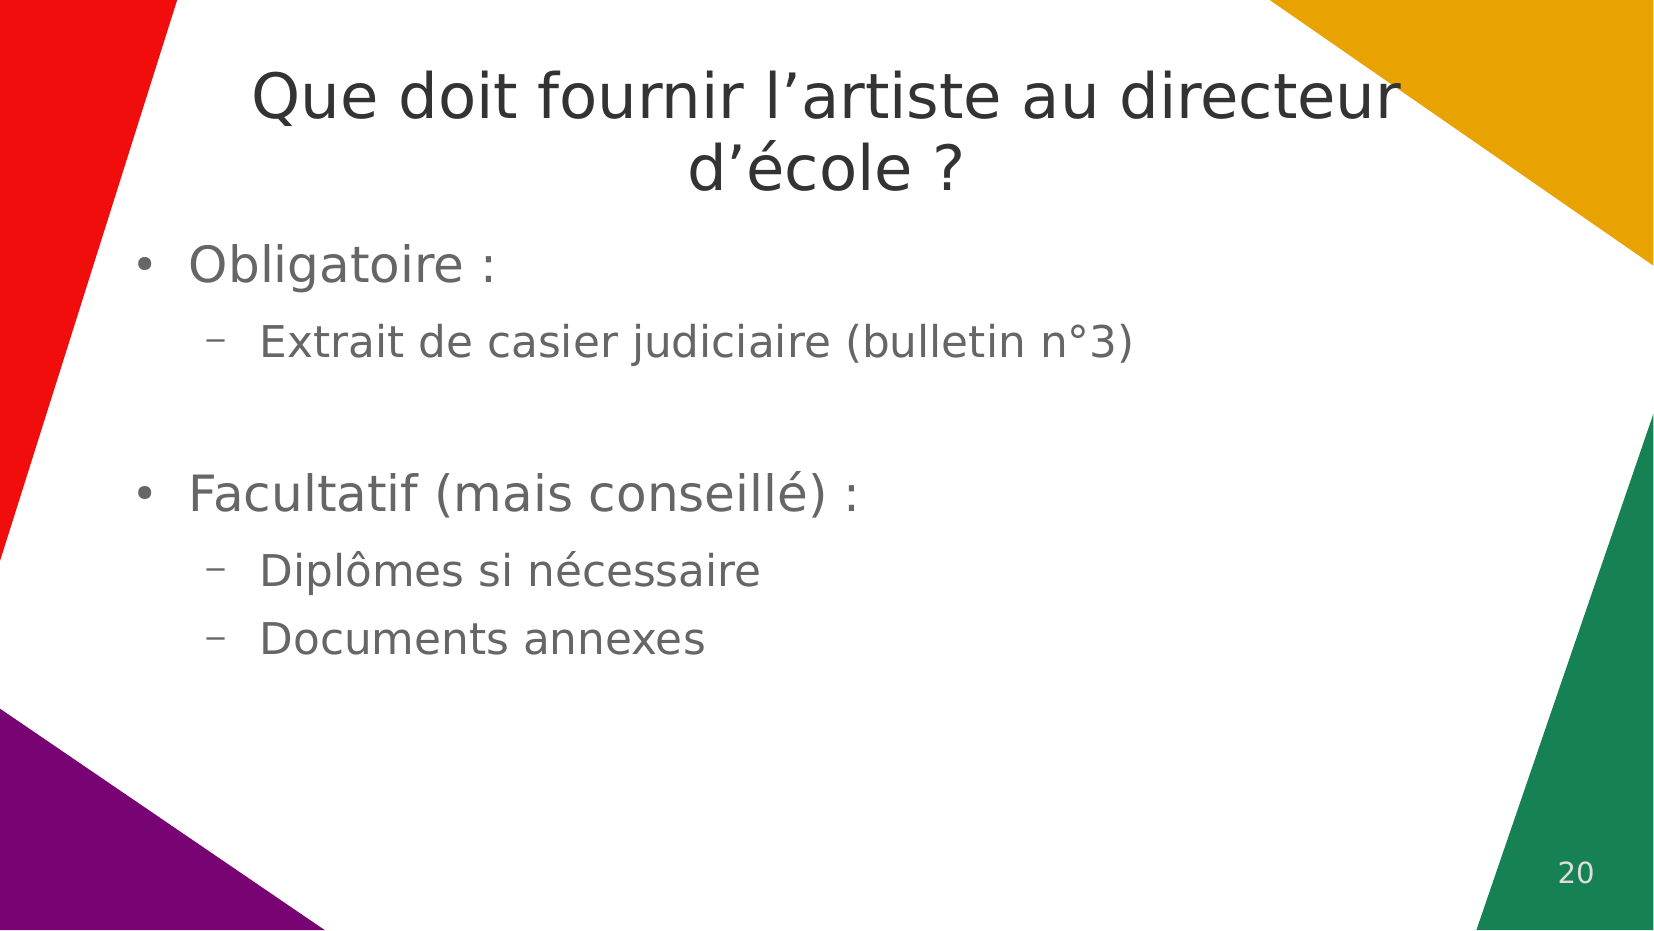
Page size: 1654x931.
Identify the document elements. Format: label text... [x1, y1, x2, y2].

title Que doit fournir l’artiste au directeur d’école ? [118, 59, 1536, 207]
list Obligatoire : Extrait de casier judiciaire (bulletin n°3) Facultatif (mais conseillé) : Diplômes si nécessaire Documents annexes [118, 236, 1536, 827]
